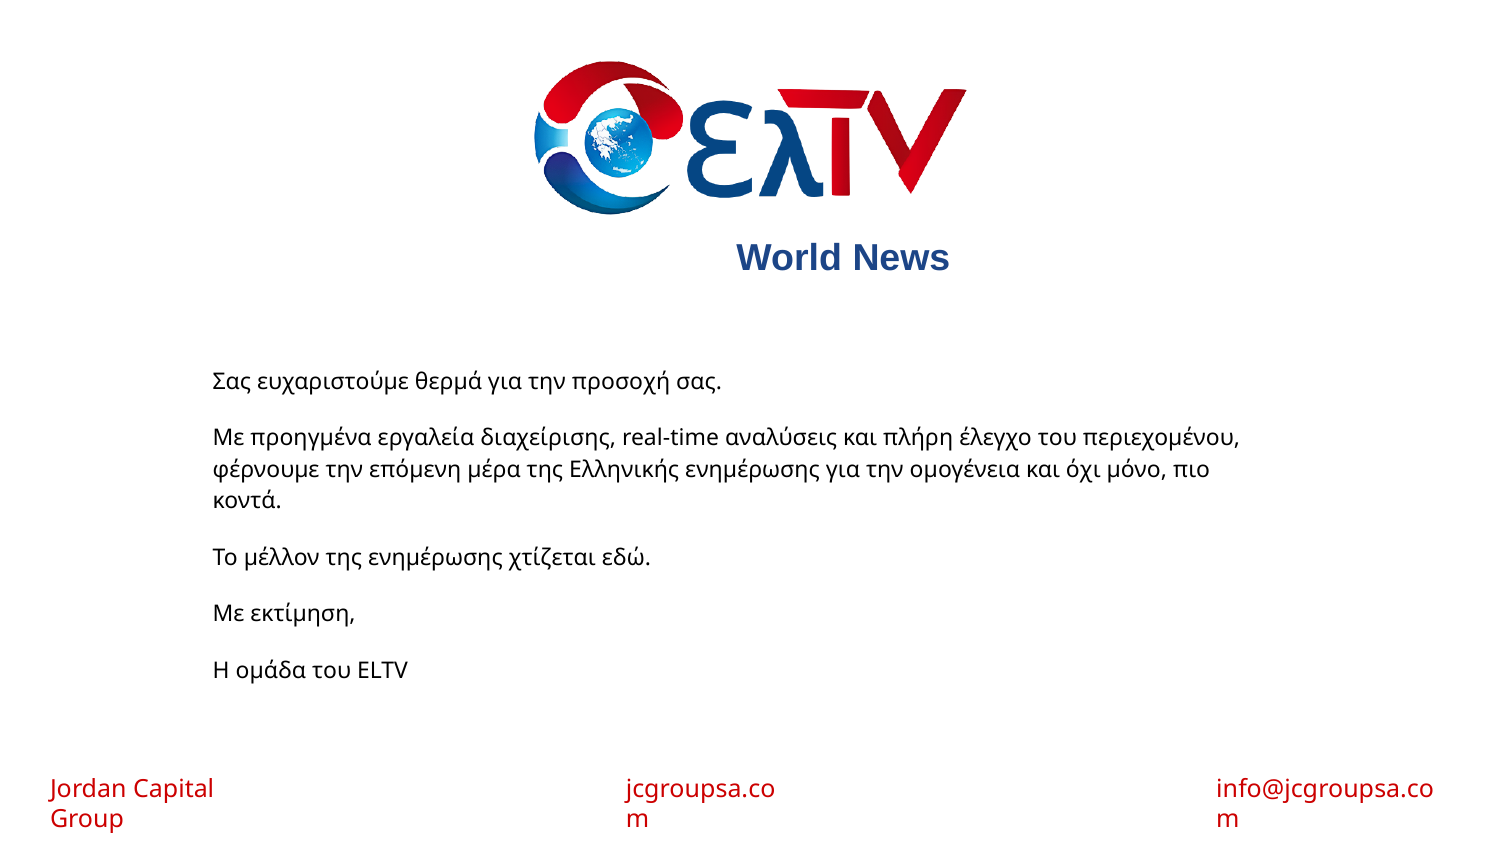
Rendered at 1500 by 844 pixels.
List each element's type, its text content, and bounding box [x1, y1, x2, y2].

text_box Σας ευχαριστούμε θερμά για την προσοχή σας. Με προηγμένα εργαλεία διαχείρισης, real-time αναλύσεις και πλήρη έλεγχο του περιεχομένου, φέρνουμε την επόμενη μέρα της Ελληνικής ενημέρωσης για την ομογένεια και όχι μόνο, πιο κοντά. Το μέλλον της ενημέρωσης χτίζεται εδώ. Με εκτίμηση, Η ομάδα του ELTV [197, 347, 1291, 698]
text_box Jordan Capital Group [35, 757, 305, 844]
text_box World News [721, 217, 967, 293]
text_box info@jcgroupsa.com [1201, 757, 1471, 844]
text_box jcgroupsa.com [610, 757, 806, 844]
picture [533, 59, 967, 218]
